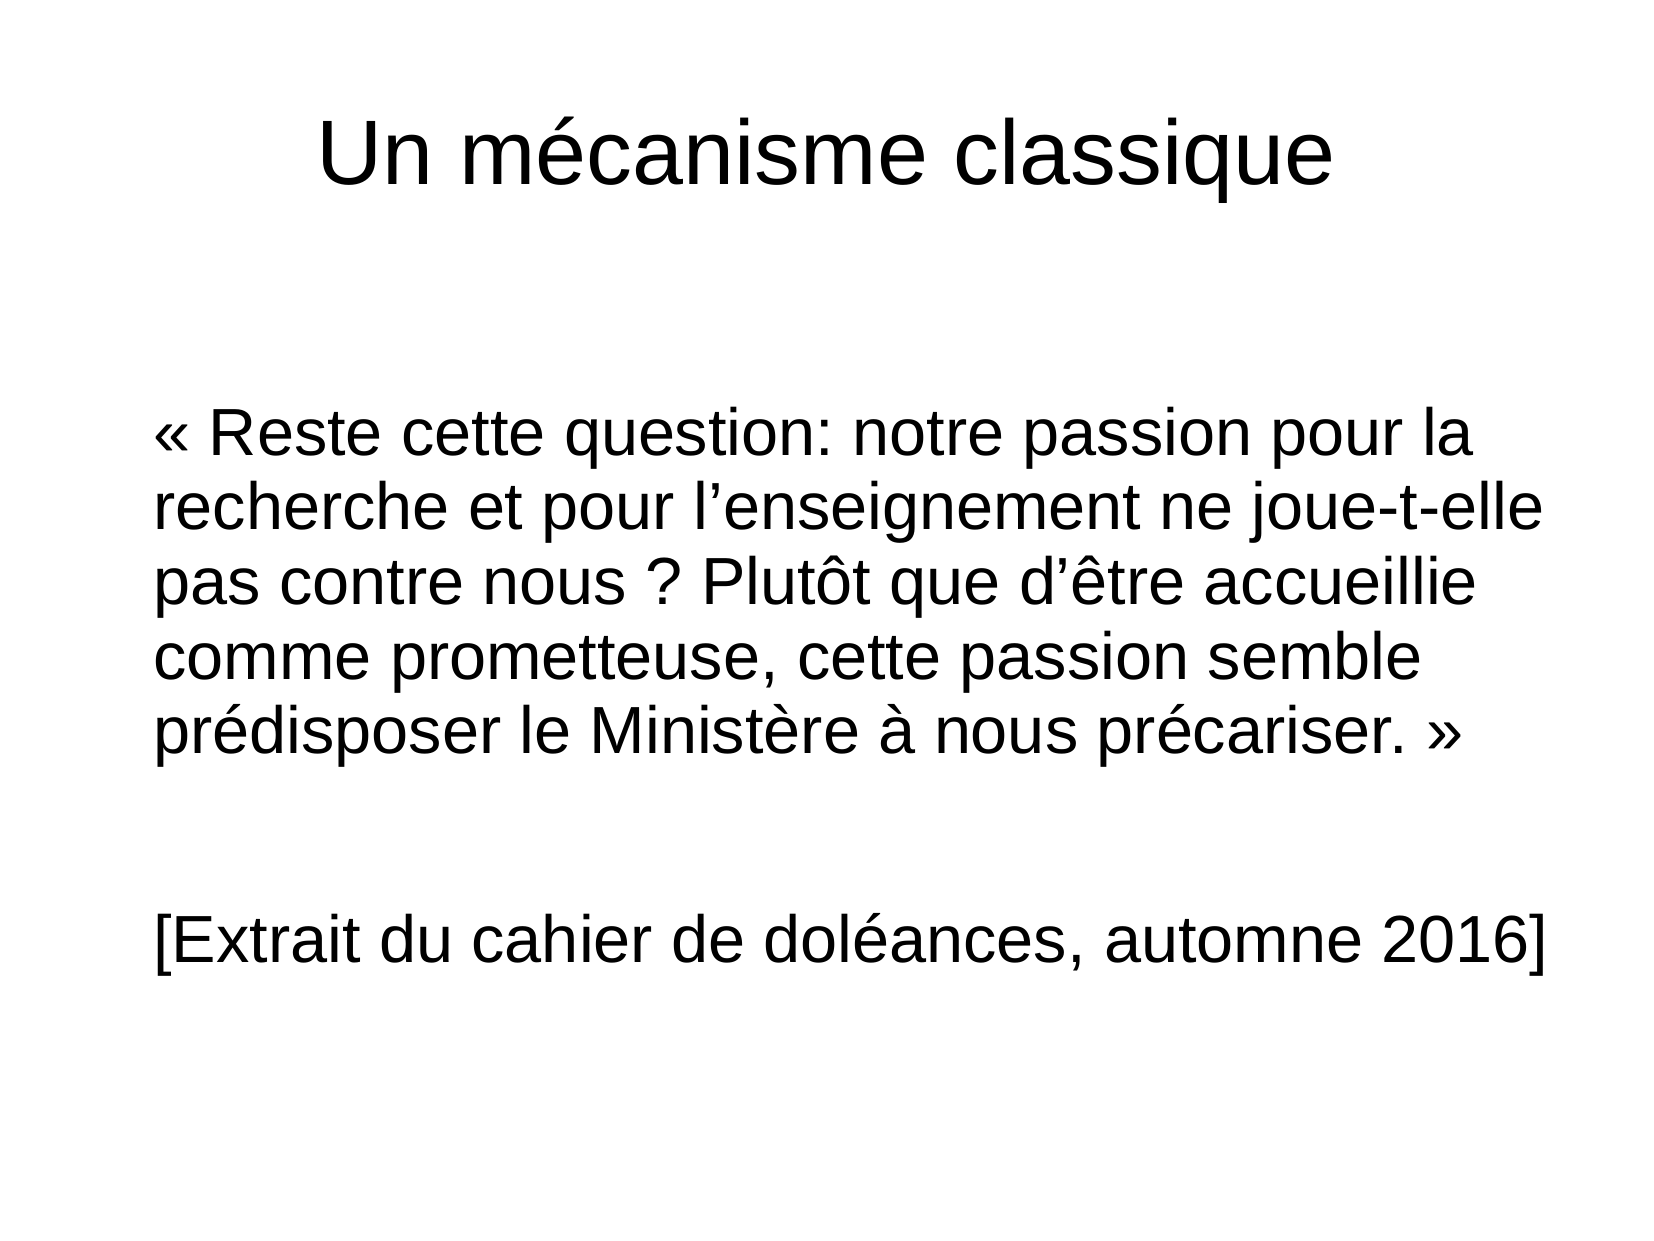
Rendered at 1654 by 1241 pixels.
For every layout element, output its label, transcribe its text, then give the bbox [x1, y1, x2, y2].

title Un mécanisme classique [82, 49, 1571, 257]
list « Reste cette question: notre passion pour la recherche et pour l’enseignement ne joue-t-elle pas contre nous ? Plutôt que d’être accueillie comme prometteuse, cette passion semble prédisposer le Ministère à nous précariser. » [Extrait du cahier de doléances, automne 2016] [82, 290, 1571, 1010]
